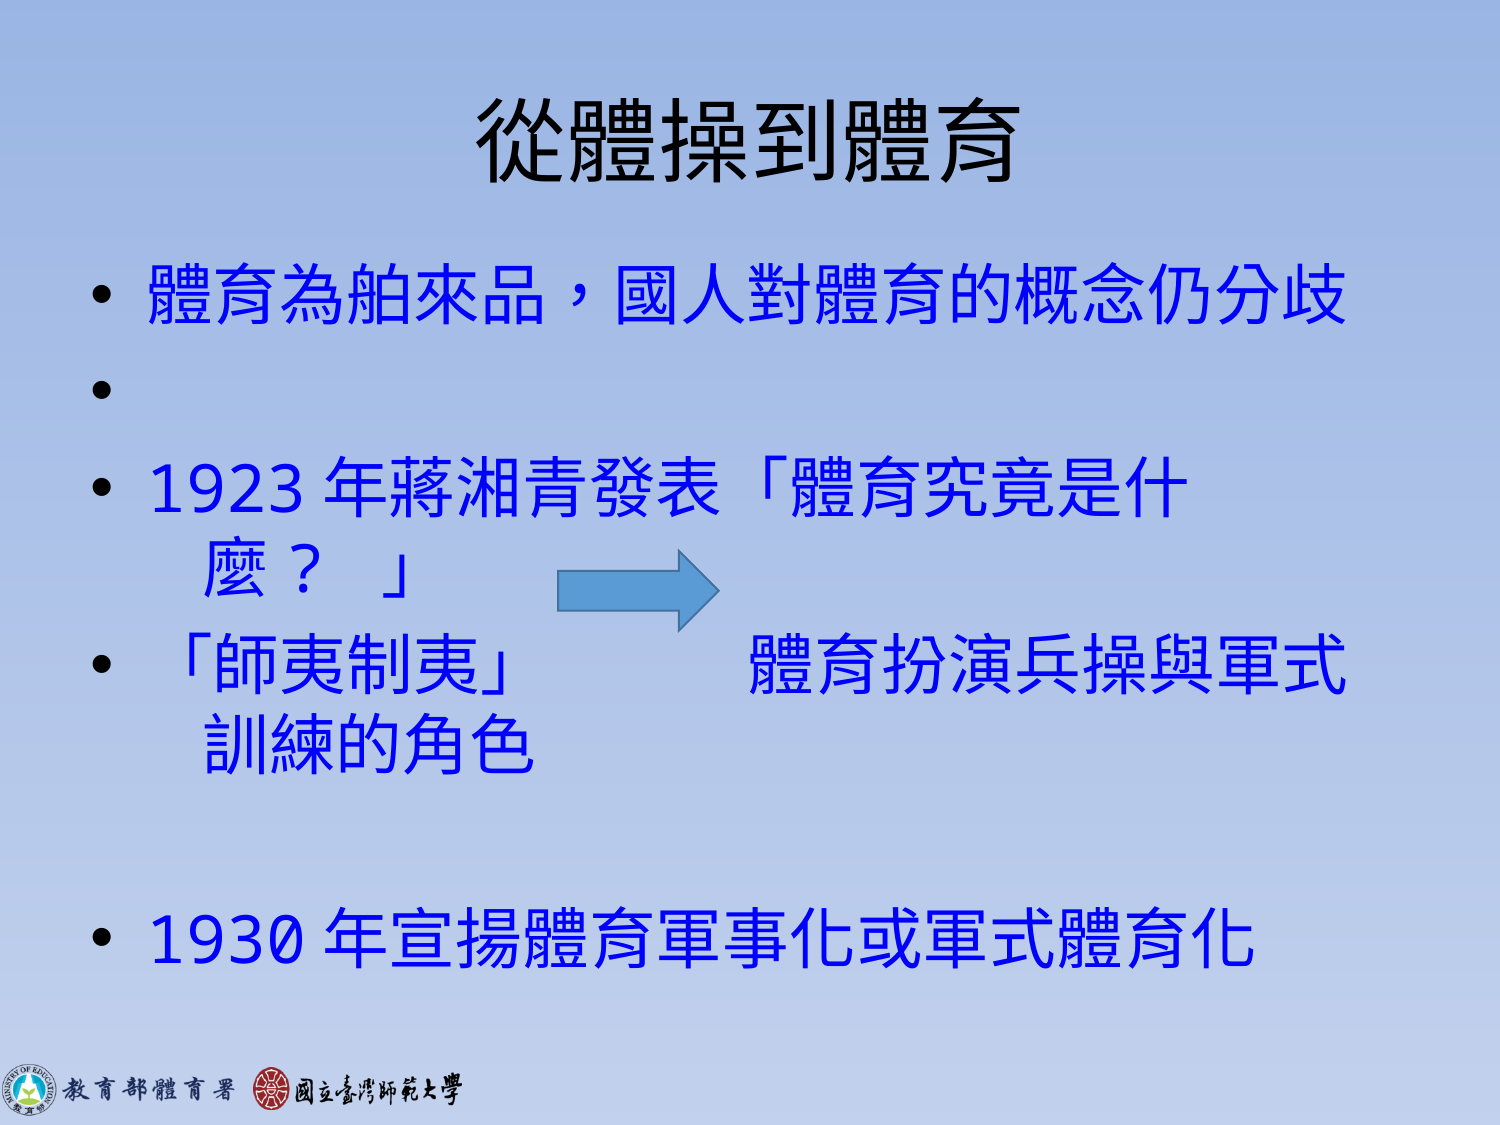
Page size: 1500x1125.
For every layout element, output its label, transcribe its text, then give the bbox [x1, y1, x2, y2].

list 體育為舶來品，國人對體育的概念仍分歧 1923年蔣湘青發表「體育究竟是什麼? 」 「師夷制夷」 體育扮演兵操與軍式訓練的角色 1930年宣揚體育軍事化或軍式體育化 [75, 245, 1426, 988]
title 從體操到體育 [75, 45, 1426, 233]
text_box [558, 550, 719, 631]
